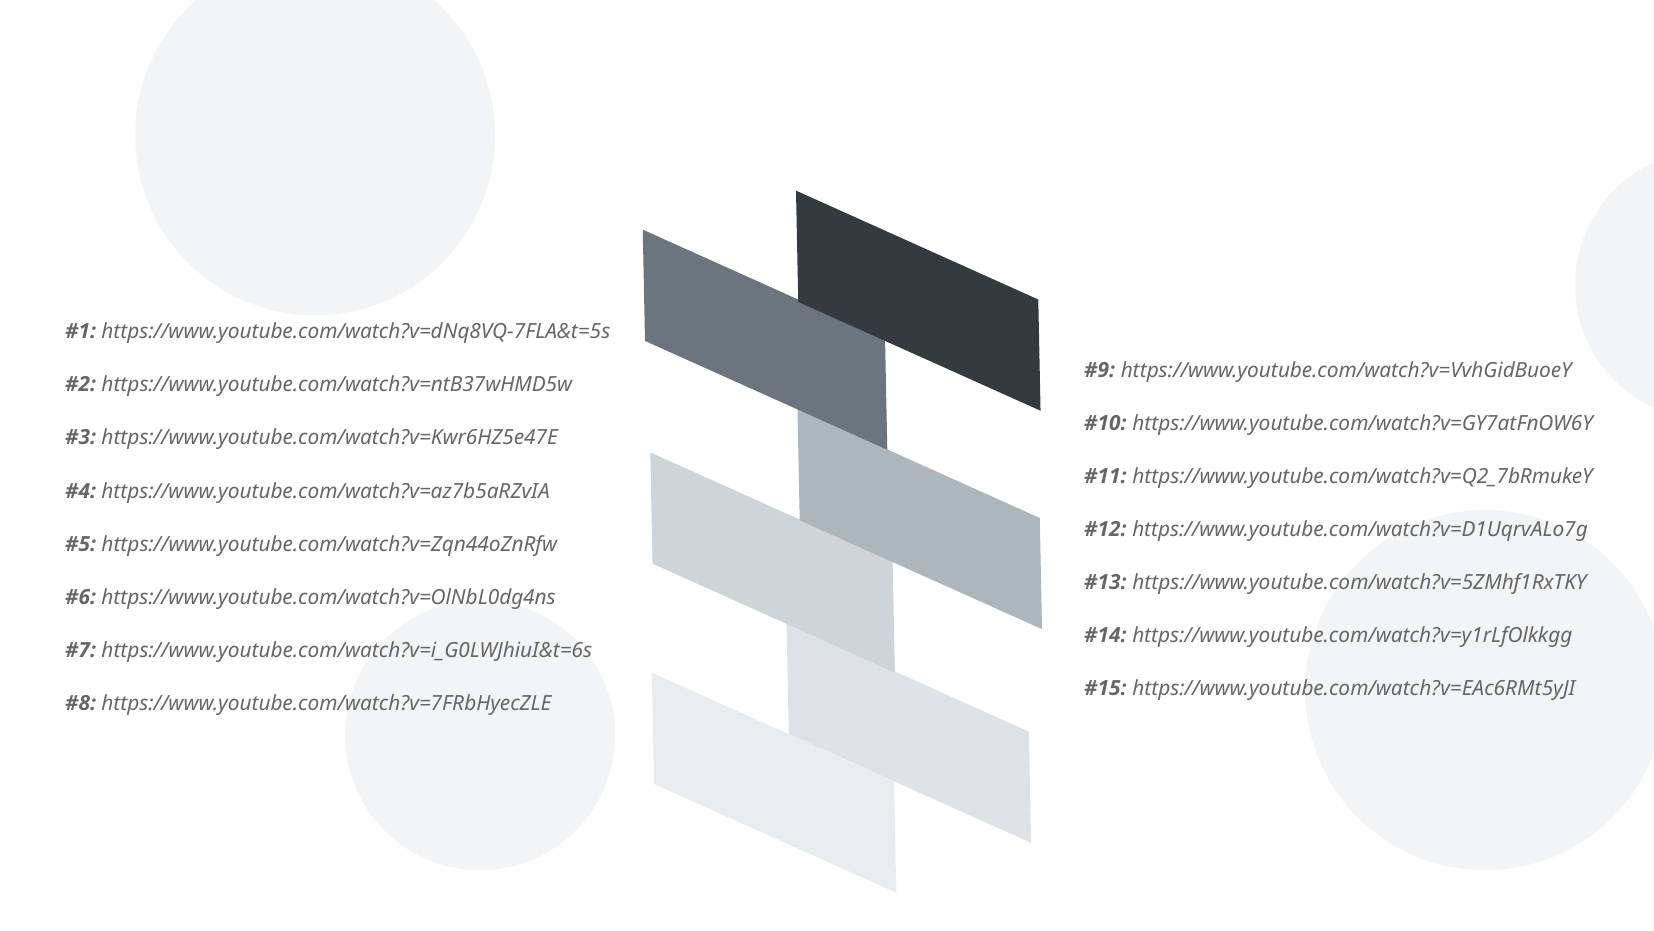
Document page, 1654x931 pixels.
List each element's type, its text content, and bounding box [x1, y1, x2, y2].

text_box #9: https://www.youtube.com/watch?v=VvhGidBuoeY #10: https://www.youtube.com/watch?v=GY7atFnOW6Y #11: https://www.youtube.com/watch?v=Q2_7bRmukeY #12: https://www.youtube.com/watch?v=D1UqrvALo7g #13: https://www.youtube.com/watch?v=5ZMhf1RxTKY #14: https://www.youtube.com/watch?v=y1rLfOlkkgg #15: https://www.youtube.com/watch?v=EAc6RMt5yJI [1069, 347, 1654, 931]
text_box #1: https://www.youtube.com/watch?v=dNq8VQ-7FLA&t=5s #2: https://www.youtube.com/watch?v=ntB37wHMD5w #3: https://www.youtube.com/watch?v=Kwr6HZ5e47E #4: https://www.youtube.com/watch?v=az7b5aRZvIA #5: https://www.youtube.com/watch?v=Zqn44oZnRfw #6: https://www.youtube.com/watch?v=OlNbL0dg4ns #7: https://www.youtube.com/watch?v=i_G0LWJhiuI&t=6s #8: https://www.youtube.com/watch?v=7FRbHyecZLE [50, 309, 686, 931]
